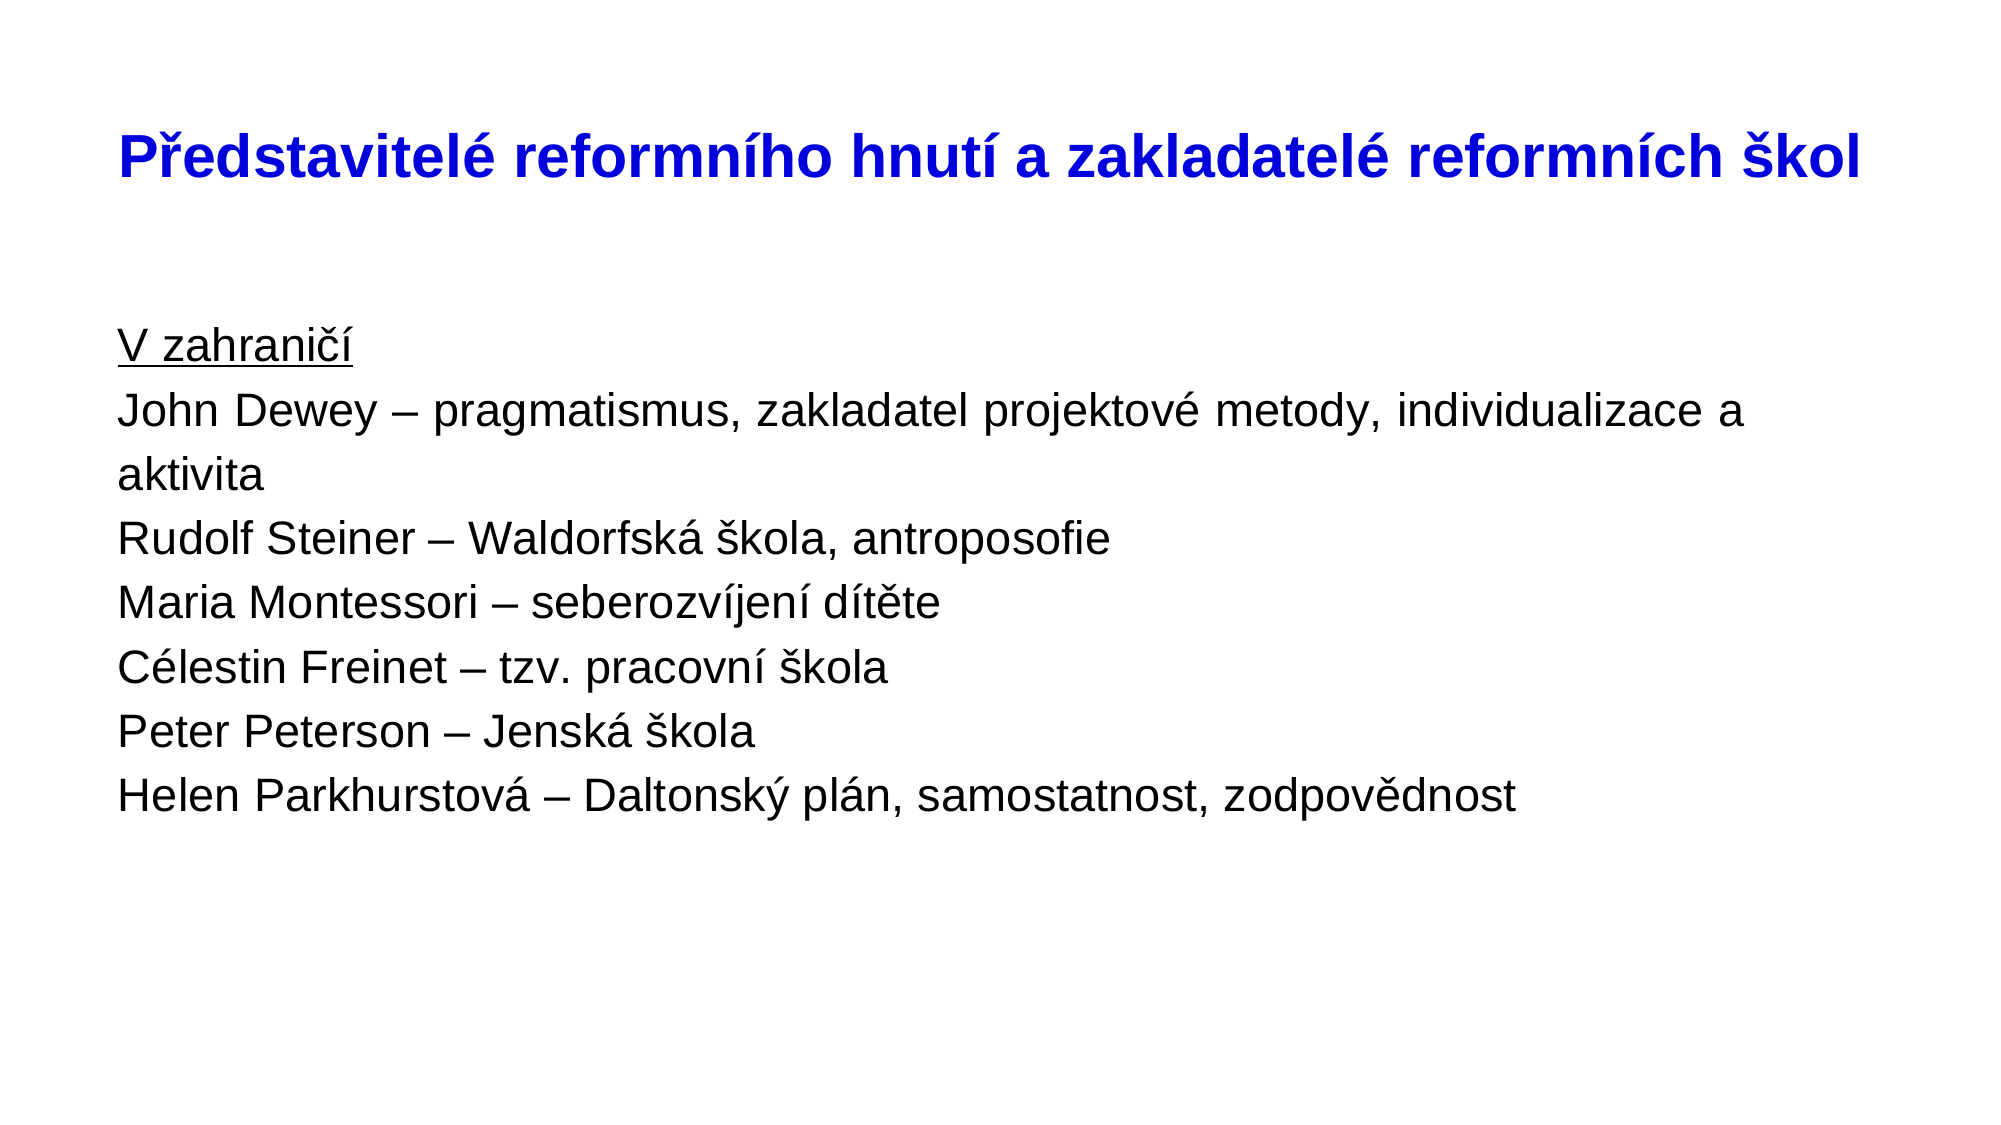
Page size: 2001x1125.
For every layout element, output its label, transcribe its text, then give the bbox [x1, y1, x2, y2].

title Představitelé reformního hnutí a zakladatelé reformních škol [118, 118, 1883, 193]
list V zahraničí John Dewey – pragmatismus, zakladatel projektové metody, individualizace a aktivita Rudolf Steiner – Waldorfská škola, antroposofie Maria Montessori – seberozvíjení dítěte Célestin Freinet – tzv. pracovní škola Peter Peterson – Jenská škola Helen Parkhurstová – Daltonský plán, samostatnost, zodpovědnost [117, 307, 1882, 957]
